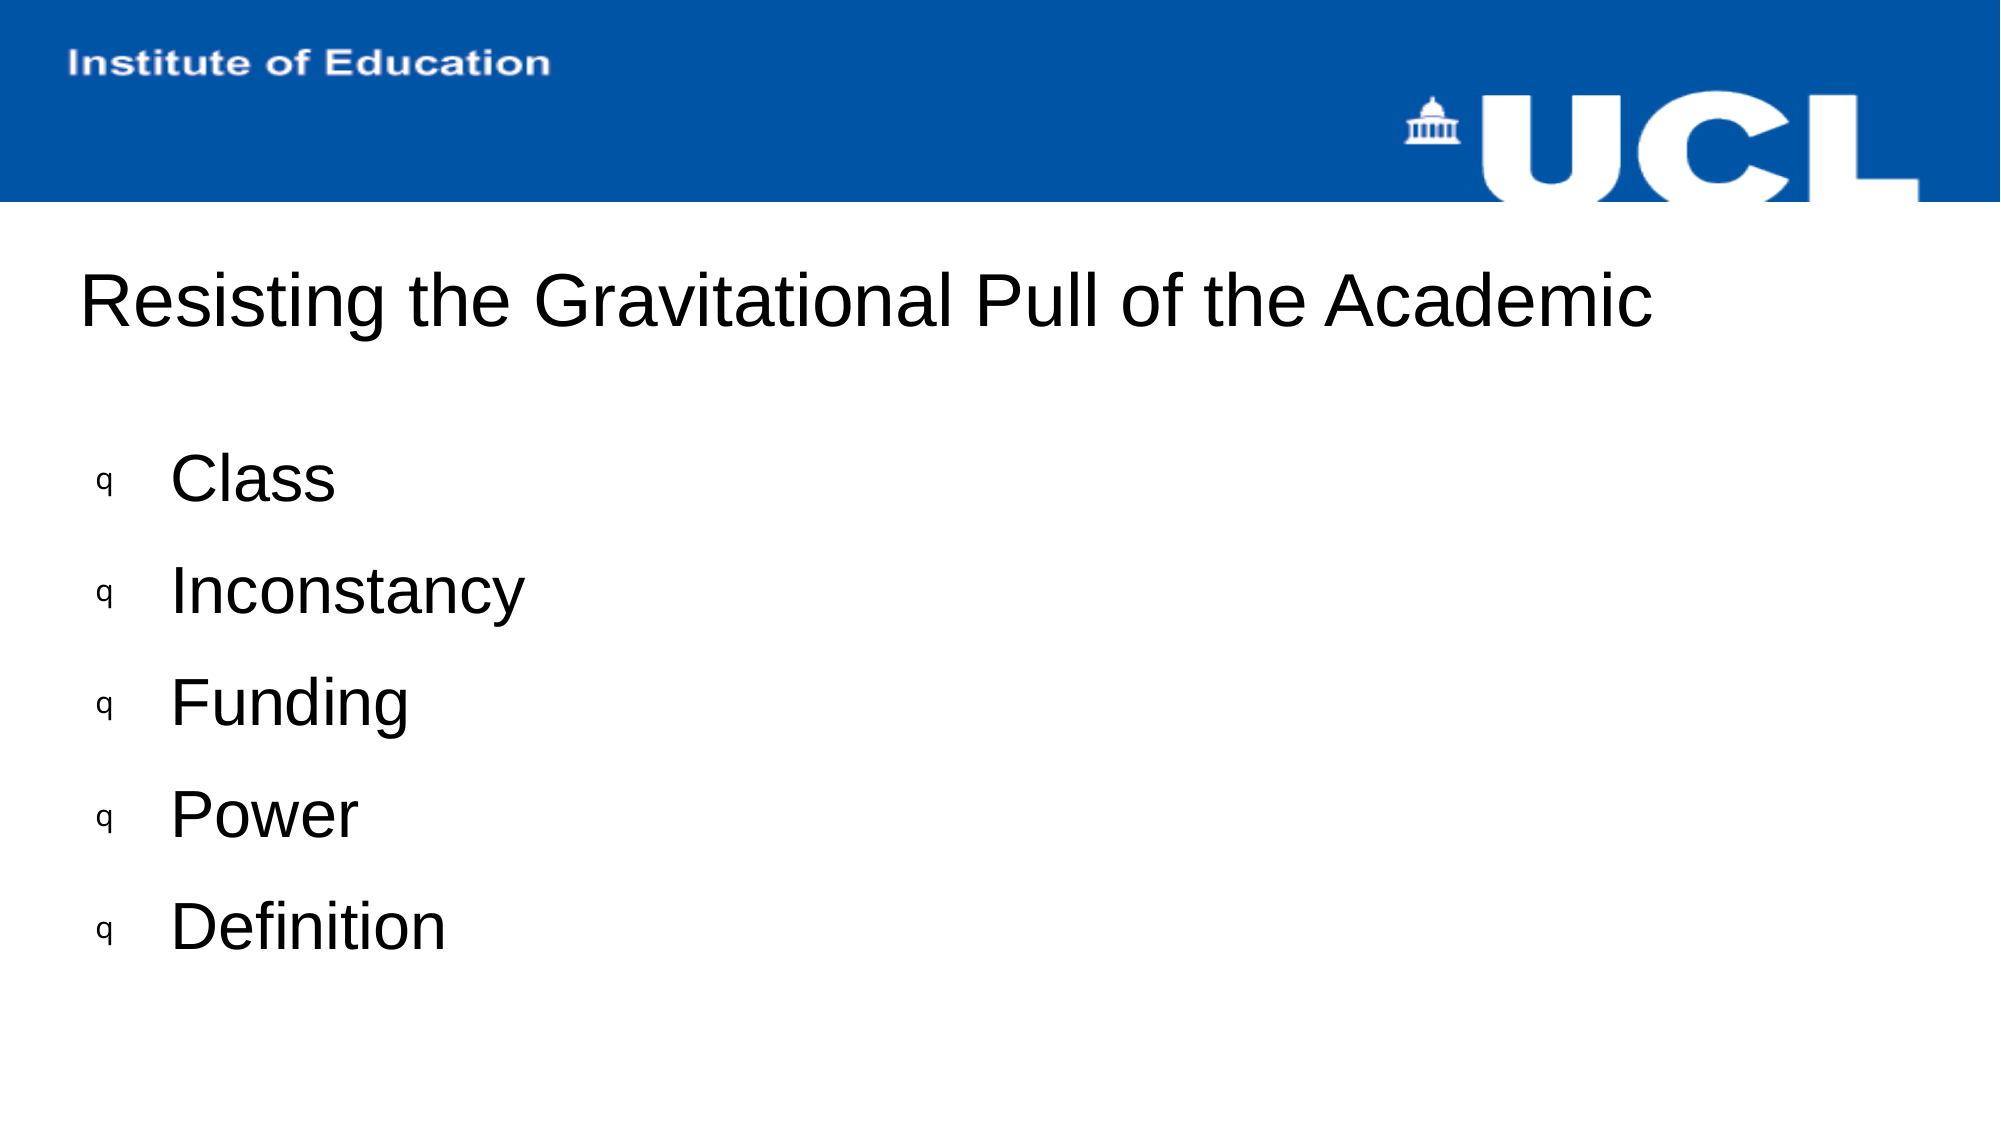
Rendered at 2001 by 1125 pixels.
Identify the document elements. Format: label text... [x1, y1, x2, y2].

text_box Resisting the Gravitational Pull of the Academic [64, 251, 1810, 351]
text_box Class Inconstancy Funding Power Definition [80, 395, 1810, 972]
